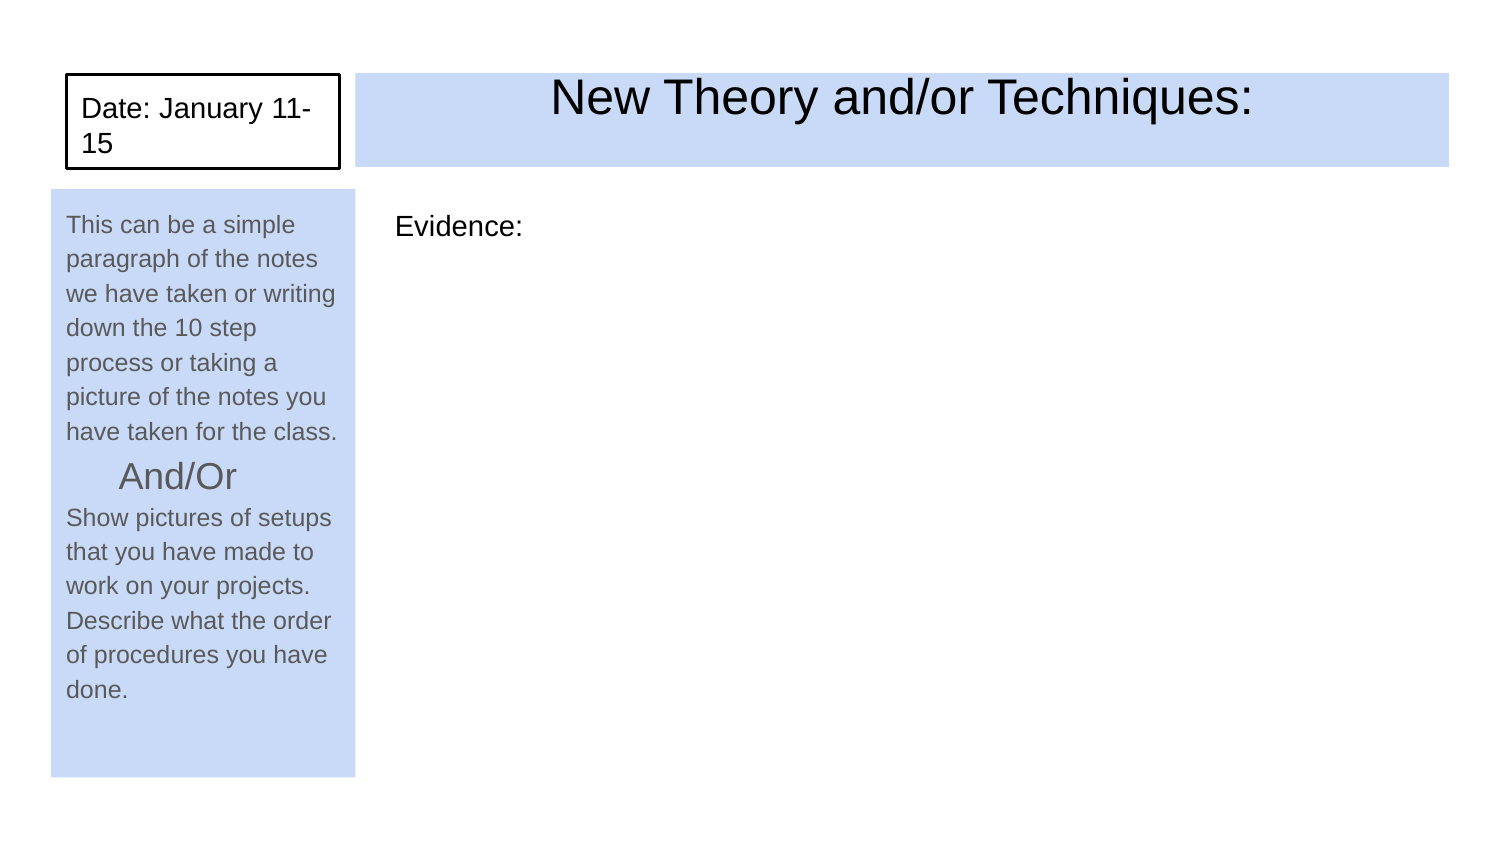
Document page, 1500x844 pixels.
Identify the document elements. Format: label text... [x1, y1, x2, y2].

text_box Evidence: [379, 191, 1449, 781]
title New Theory and/or Techniques: [355, 72, 1449, 167]
list This can be a simple paragraph of the notes we have taken or writing down the 10 step process or taking a picture of the notes you have taken for the class. And/Or Show pictures of setups that you have made to work on your projects. Describe what the order of procedures you have done. [51, 189, 356, 778]
text_box Date: January 11-15 [66, 74, 340, 169]
